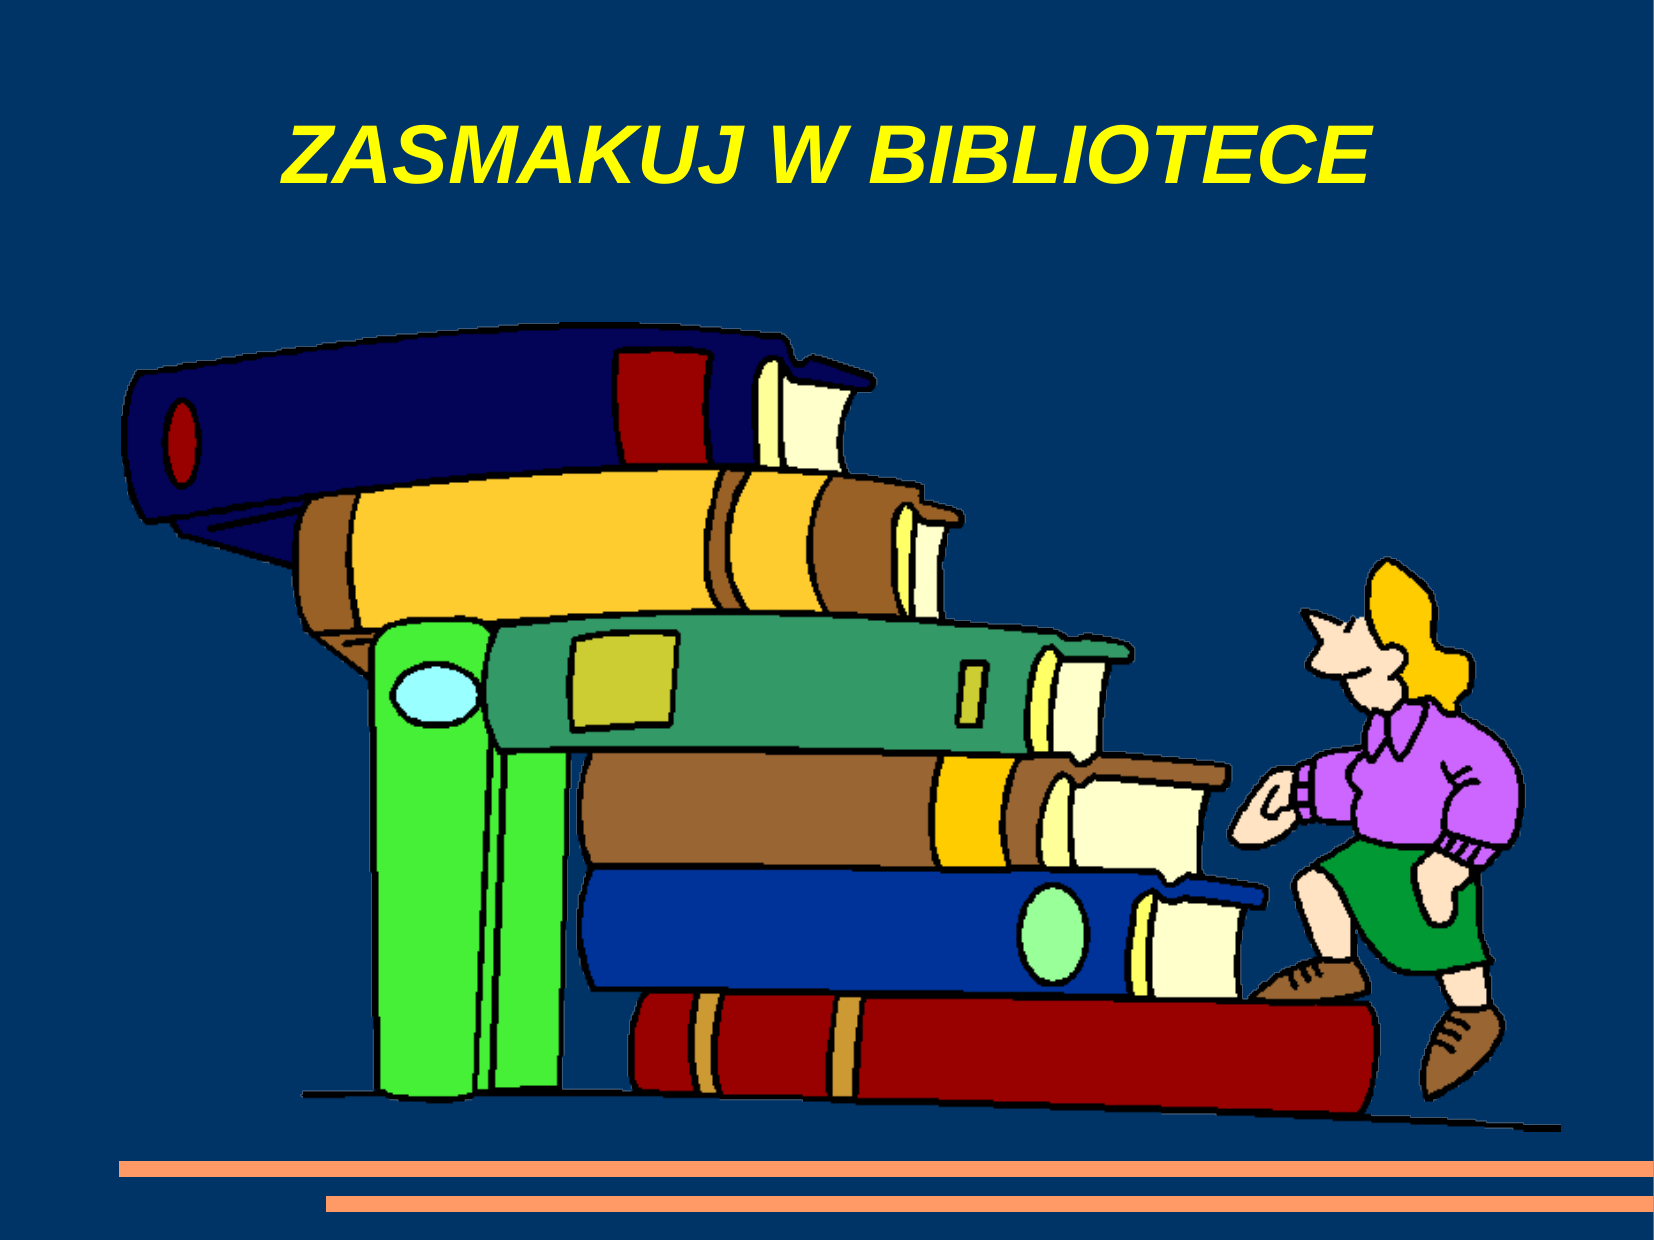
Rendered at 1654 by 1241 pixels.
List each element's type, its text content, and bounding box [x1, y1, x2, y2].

picture [121, 322, 1561, 1132]
title ZASMAKUJ W BIBLIOTECE [121, 46, 1534, 254]
